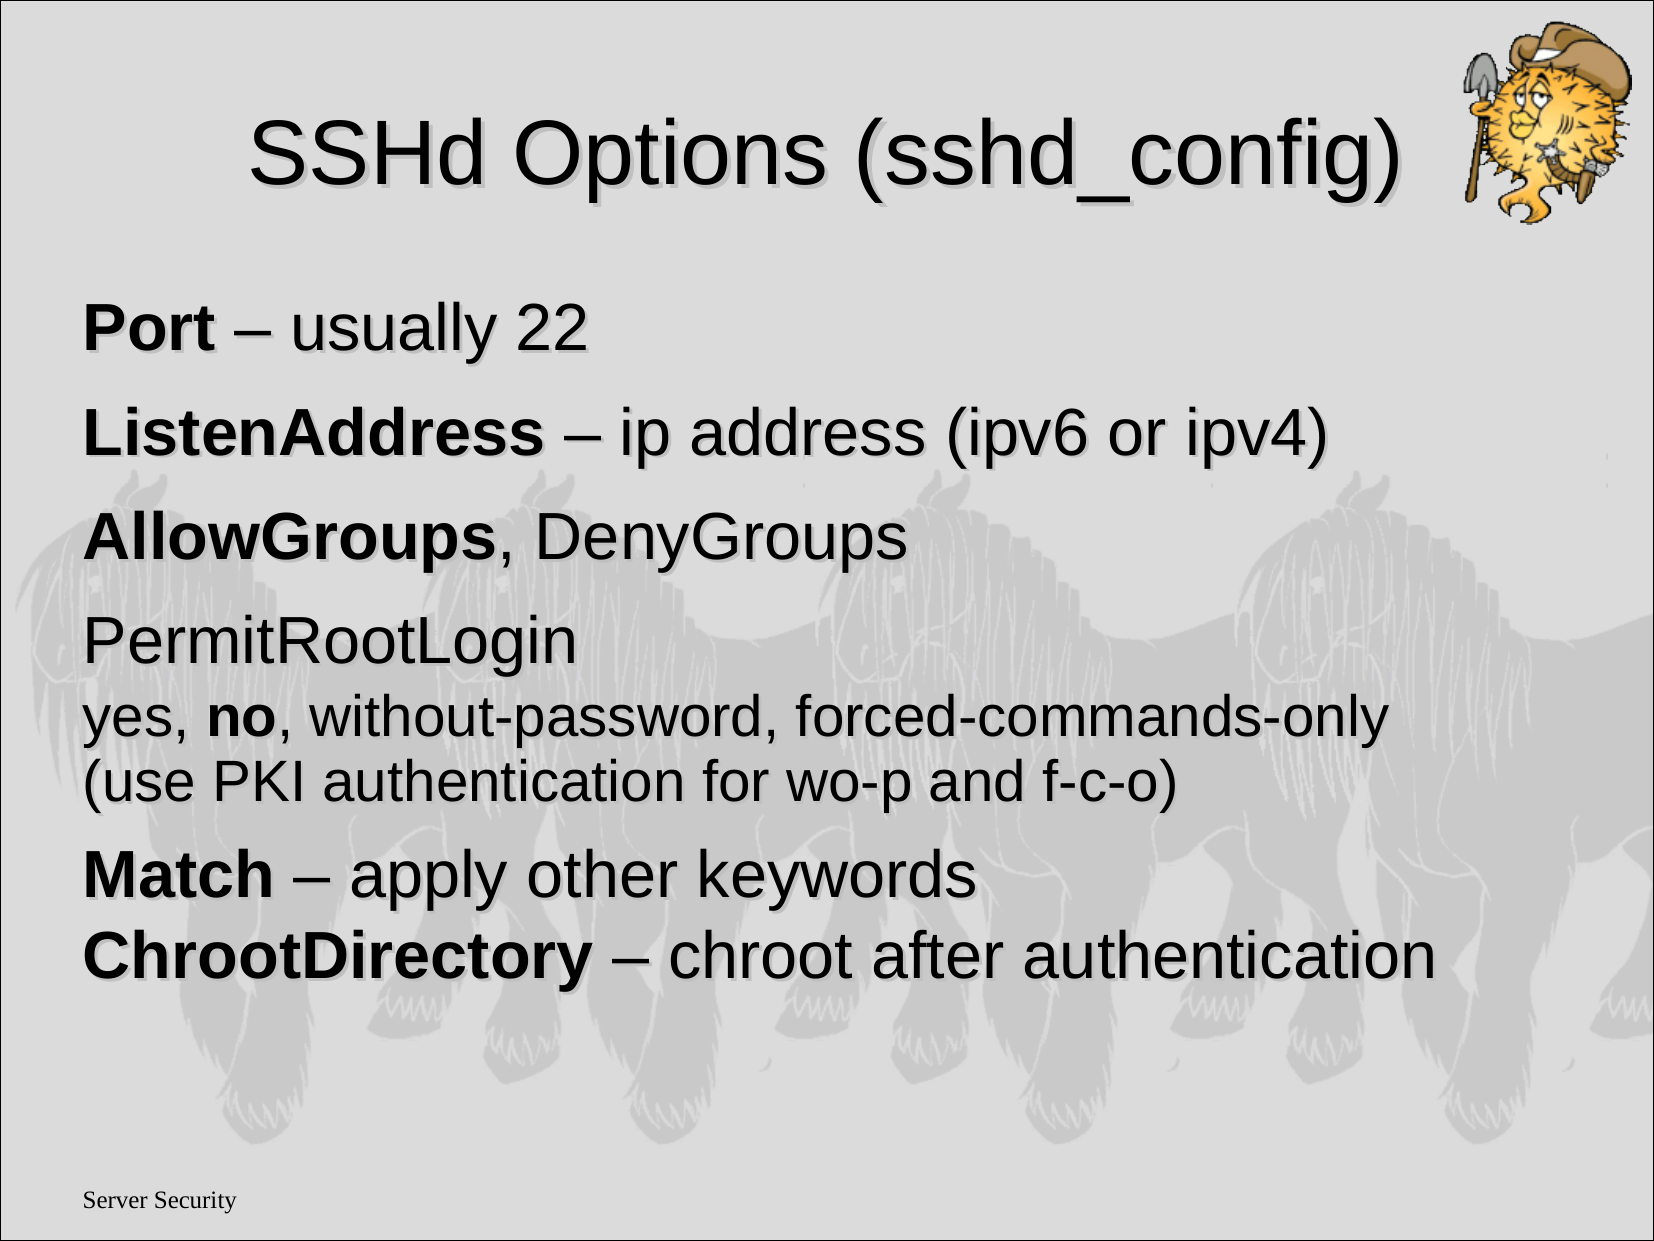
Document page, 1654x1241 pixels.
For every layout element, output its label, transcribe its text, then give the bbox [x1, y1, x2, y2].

title SSHd Options (sshd_config) [82, 56, 1571, 250]
picture [1462, 20, 1632, 225]
list Port – usually 22 ListenAddress – ip address (ipv6 or ipv4) AllowGroups, DenyGroups PermitRootLogin yes, no, without-password, forced-commands-only (use PKI authentication for wo-p and f-c-o) Match – apply other keywords ChrootDirectory – chroot after authentication [82, 290, 1571, 1094]
